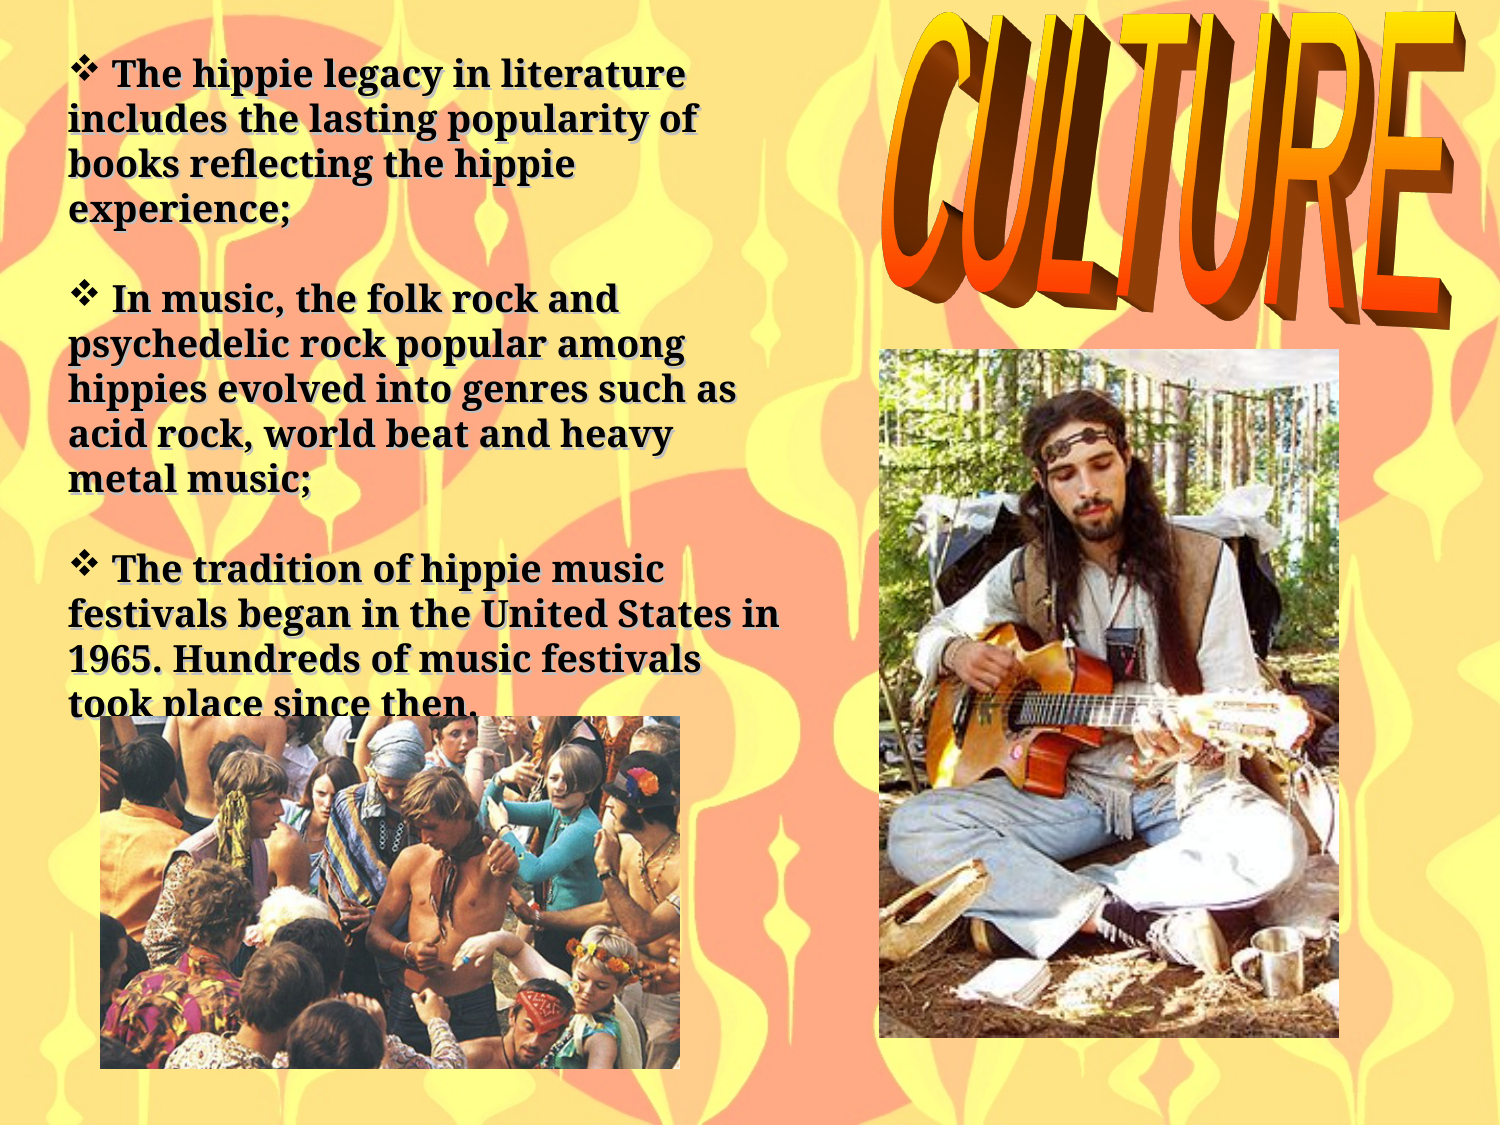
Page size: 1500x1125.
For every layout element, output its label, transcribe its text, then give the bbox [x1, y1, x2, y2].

picture [0, 0, 1500, 1125]
text_box The hippie legacy in literature includes the lasting popularity of books reflecting the hippie experience; In music, the folk rock and psychedelic rock popular among hippies evolved into genres such as acid rock, world beat and heavy metal music; The tradition of hippie music festivals began in the United States in 1965. Hundreds of music festivals took place since then. [53, 42, 798, 734]
